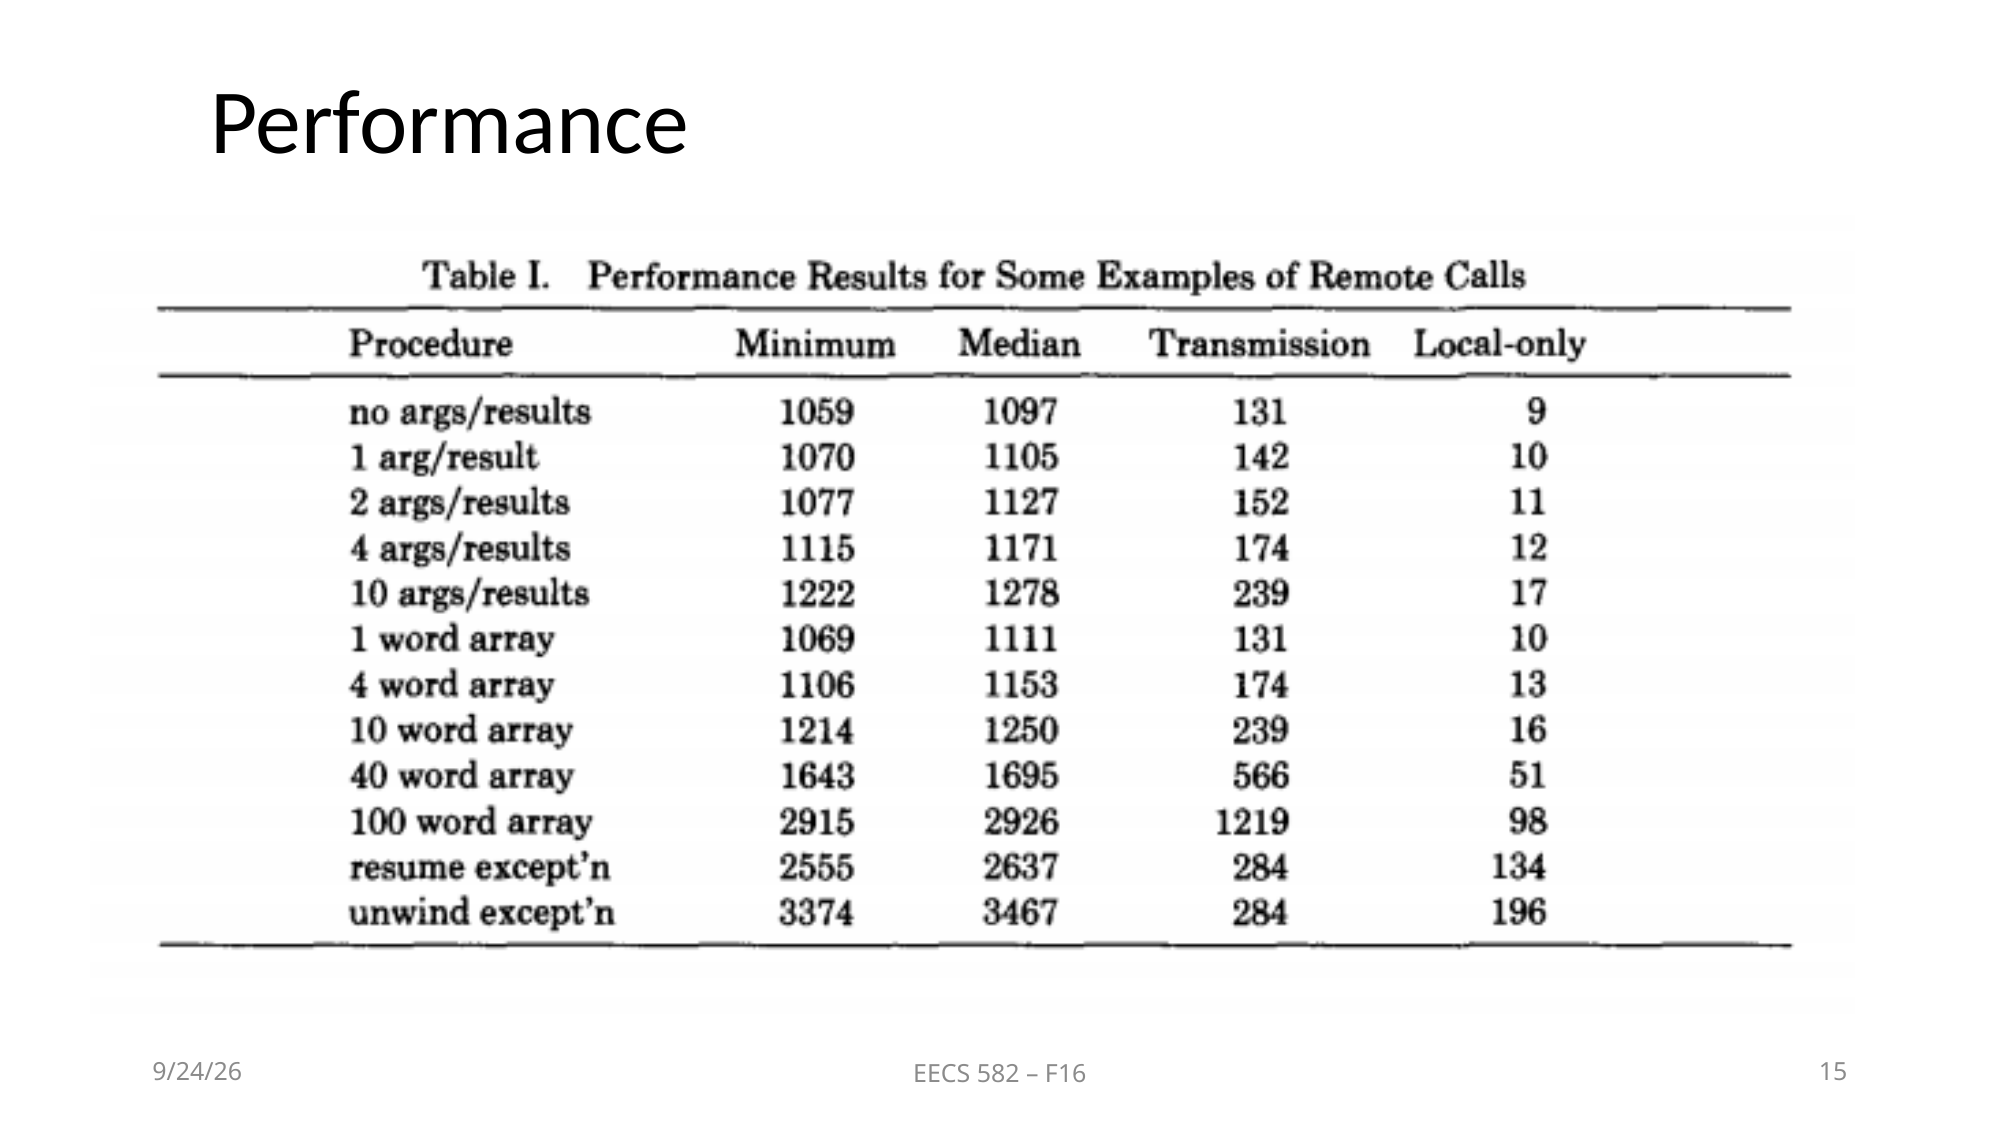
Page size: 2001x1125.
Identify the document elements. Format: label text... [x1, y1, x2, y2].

title Performance [210, 0, 1710, 209]
picture [90, 209, 1855, 1016]
